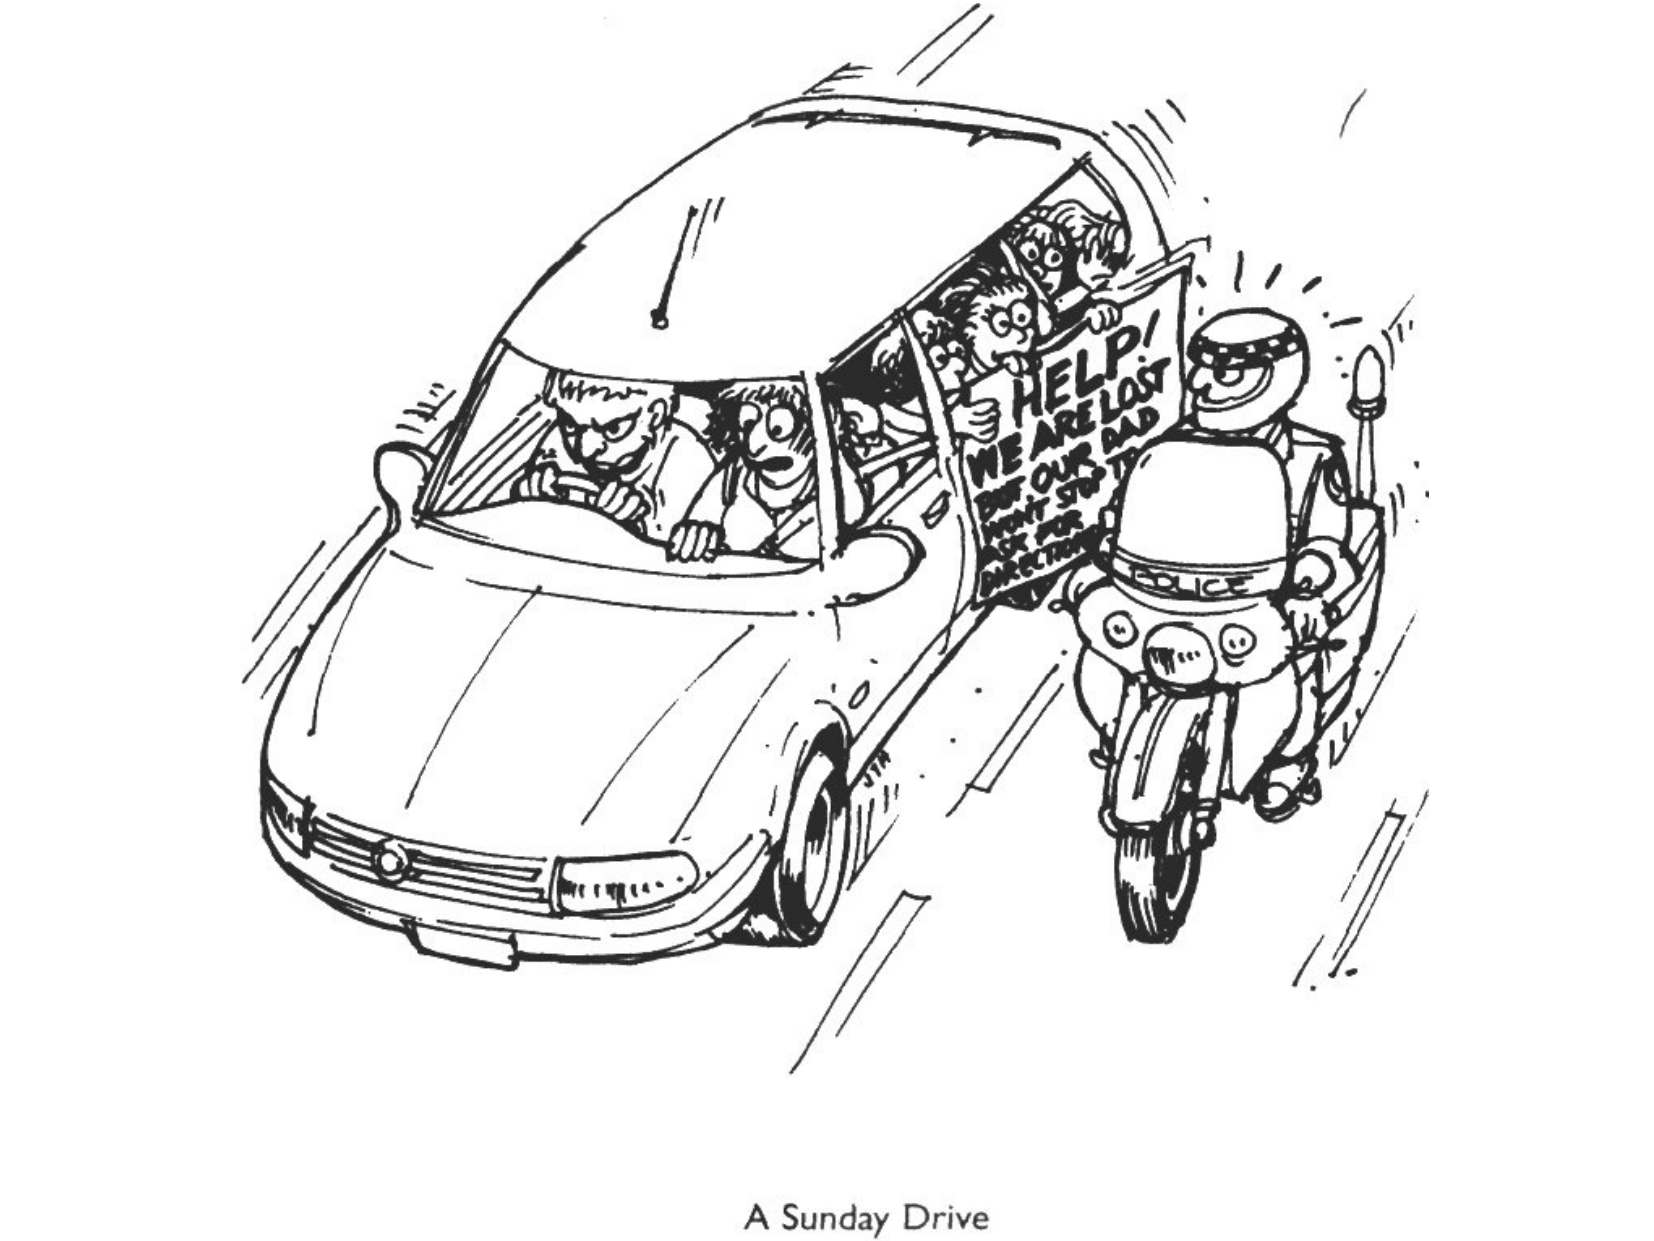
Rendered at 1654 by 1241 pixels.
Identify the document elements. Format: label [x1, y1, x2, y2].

picture [241, 3, 1429, 1241]
